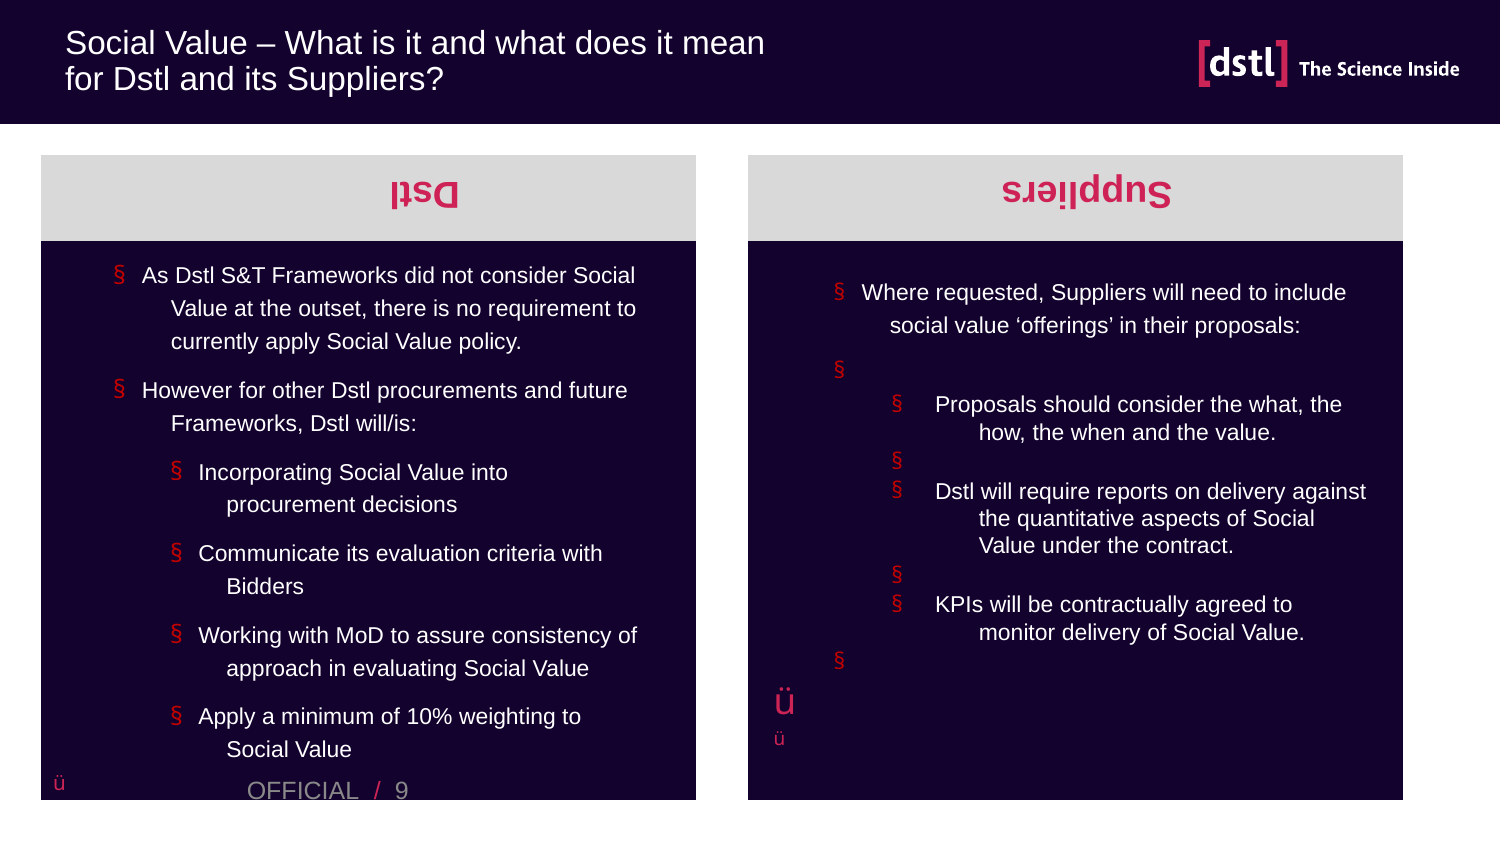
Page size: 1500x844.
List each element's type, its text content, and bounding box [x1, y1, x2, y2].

text_box Where requested, Suppliers will need to include social value ‘offerings’ in their proposals: Proposals should consider the what, the how, the when and the value. Dstl will require reports on delivery against the quantitative aspects of Social Value under the contract. KPIs will be contractually agreed to monitor delivery of Social Value. [773, 249, 1377, 746]
title Social Value – What is it and what does it mean for Dstl and its Suppliers? [5, 8, 1129, 115]
text_box Suppliers [779, 167, 1188, 228]
text_box [41, 155, 696, 800]
text_box [748, 155, 1403, 767]
text_box Dstl [67, 167, 476, 228]
text_box OFFICIAL / 9 [232, 767, 1459, 812]
text_box As Dstl S&T Frameworks did not consider Social Value at the outset, there is no requirement to currently apply Social Value policy. However for other Dstl procurements and future Frameworks, Dstl will/is: Incorporating Social Value into procurement decisions Communicate its evaluation criteria with Bidders Working with MoD to assure consistency of approach in evaluating Social Value Apply a minimum of 10% weighting to Social Value [53, 255, 641, 810]
